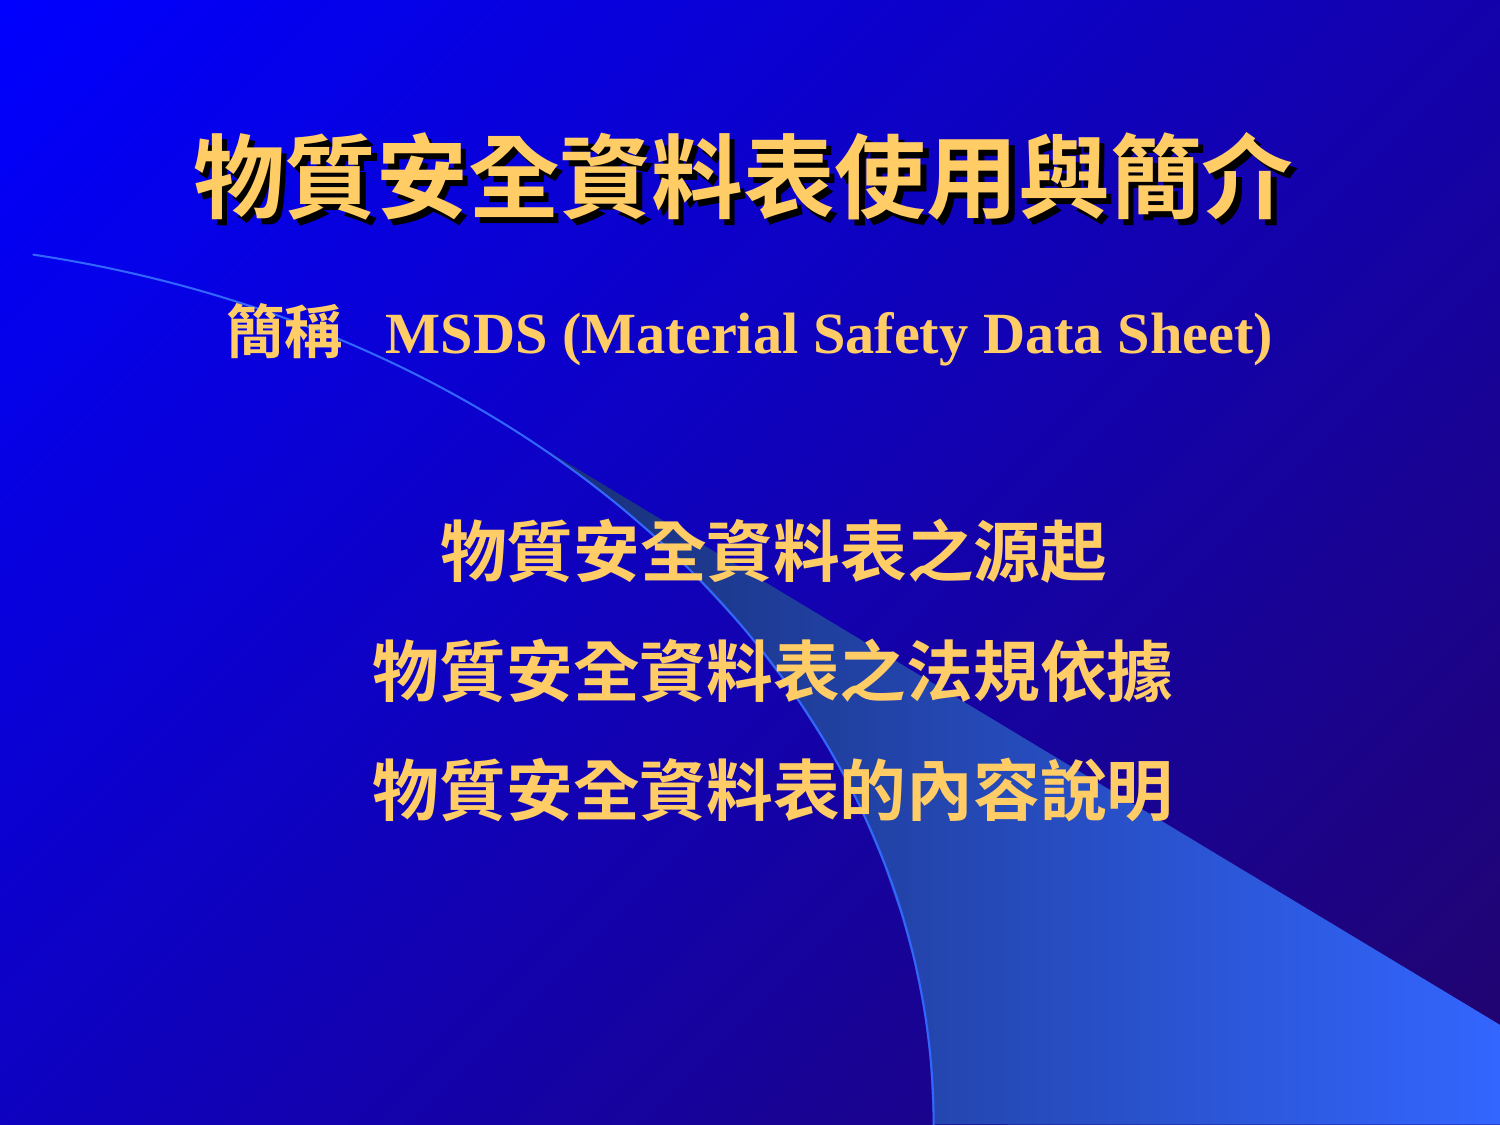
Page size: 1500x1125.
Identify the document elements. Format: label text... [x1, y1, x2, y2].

text_box 簡稱 MSDS (Material Safety Data Sheet) [211, 287, 1289, 373]
text_box 物質安全資料表之源起 物質安全資料表之法規依據 物質安全資料表的內容說明 [275, 502, 1250, 836]
title 物質安全資料表使用與簡介 [50, 87, 1438, 238]
